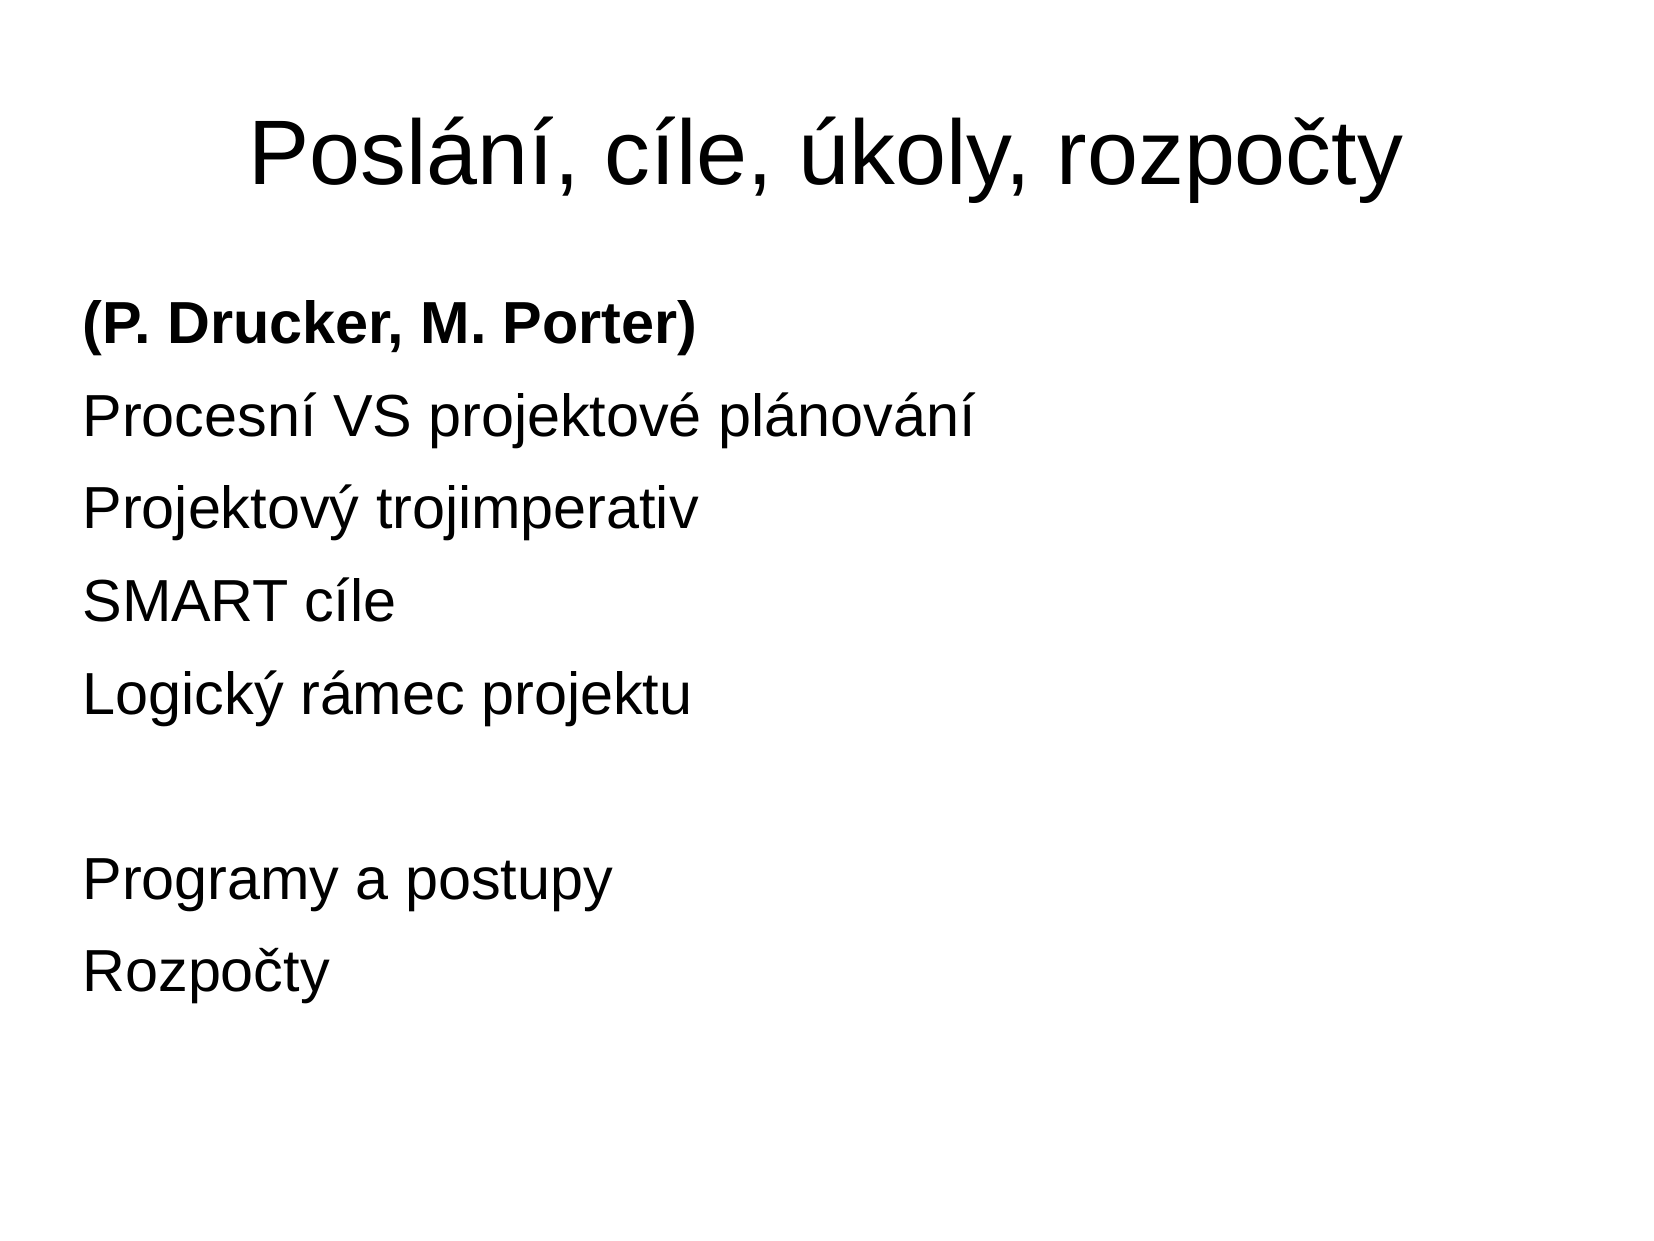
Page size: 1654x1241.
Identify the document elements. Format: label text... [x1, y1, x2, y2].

title Poslání, cíle, úkoly, rozpočty [82, 49, 1571, 257]
list (P. Drucker, M. Porter) Procesní VS projektové plánování Projektový trojimperativ SMART cíle Logický rámec projektu Programy a postupy Rozpočty [82, 290, 1571, 1010]
